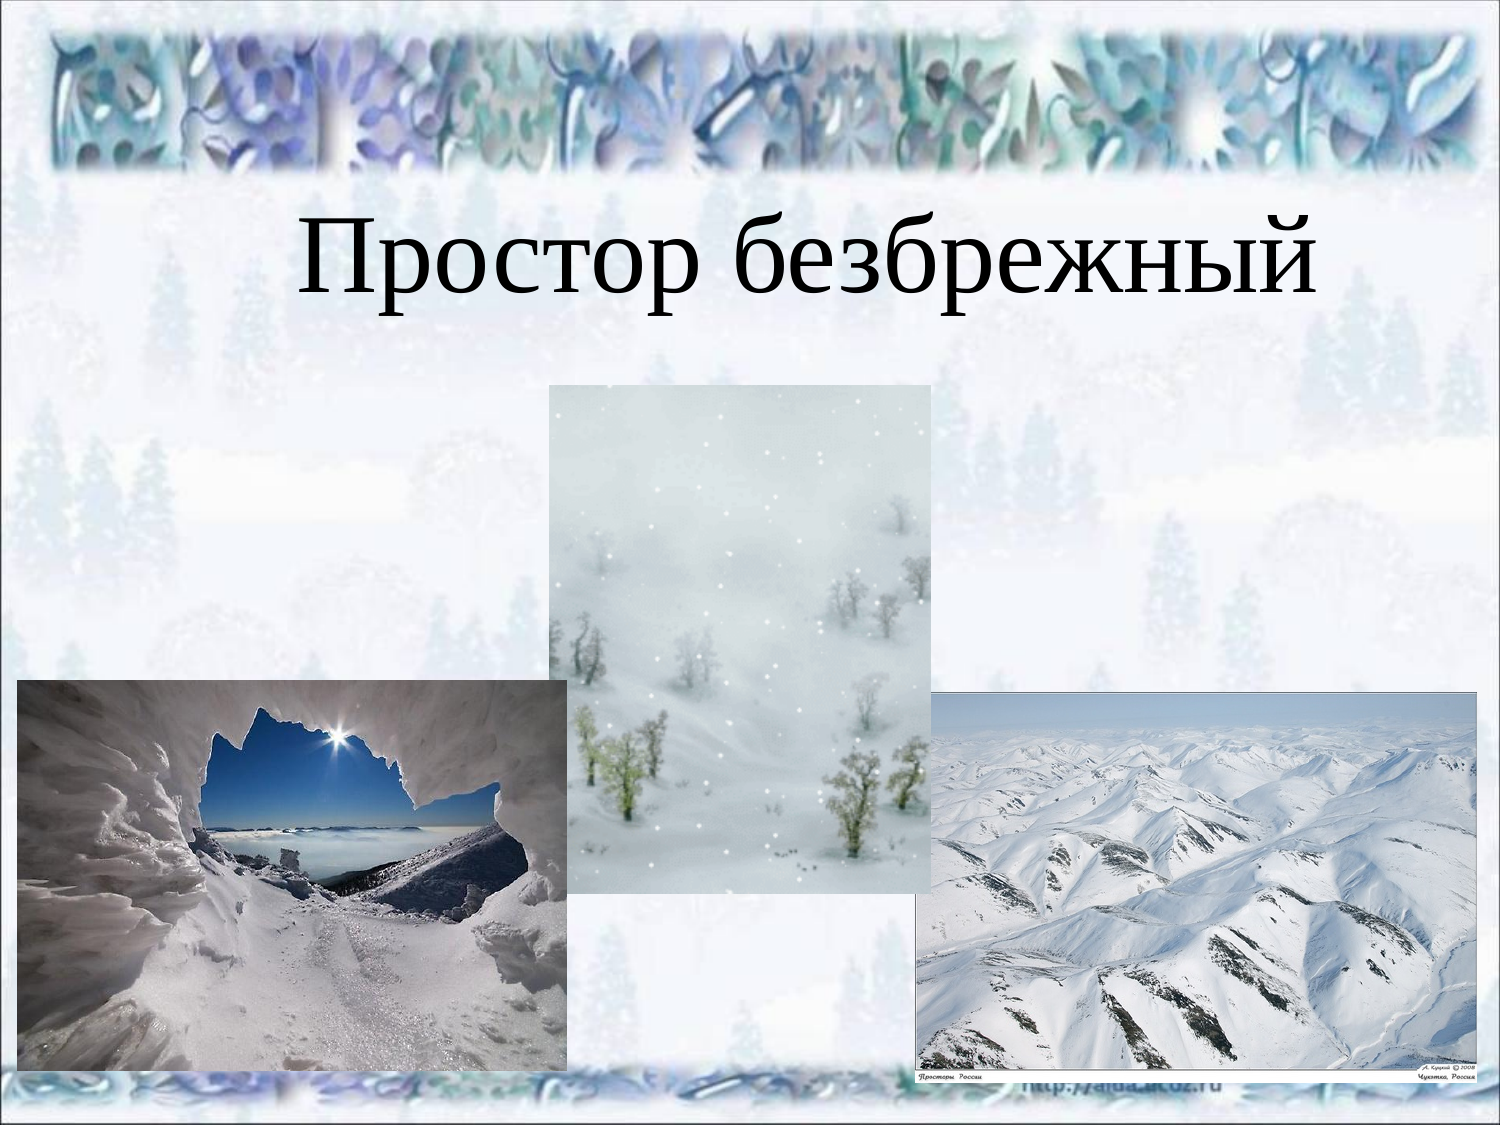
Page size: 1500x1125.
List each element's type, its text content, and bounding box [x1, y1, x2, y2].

text_box Простор безбрежный [183, 172, 1434, 325]
picture [0, 0, 1500, 1125]
